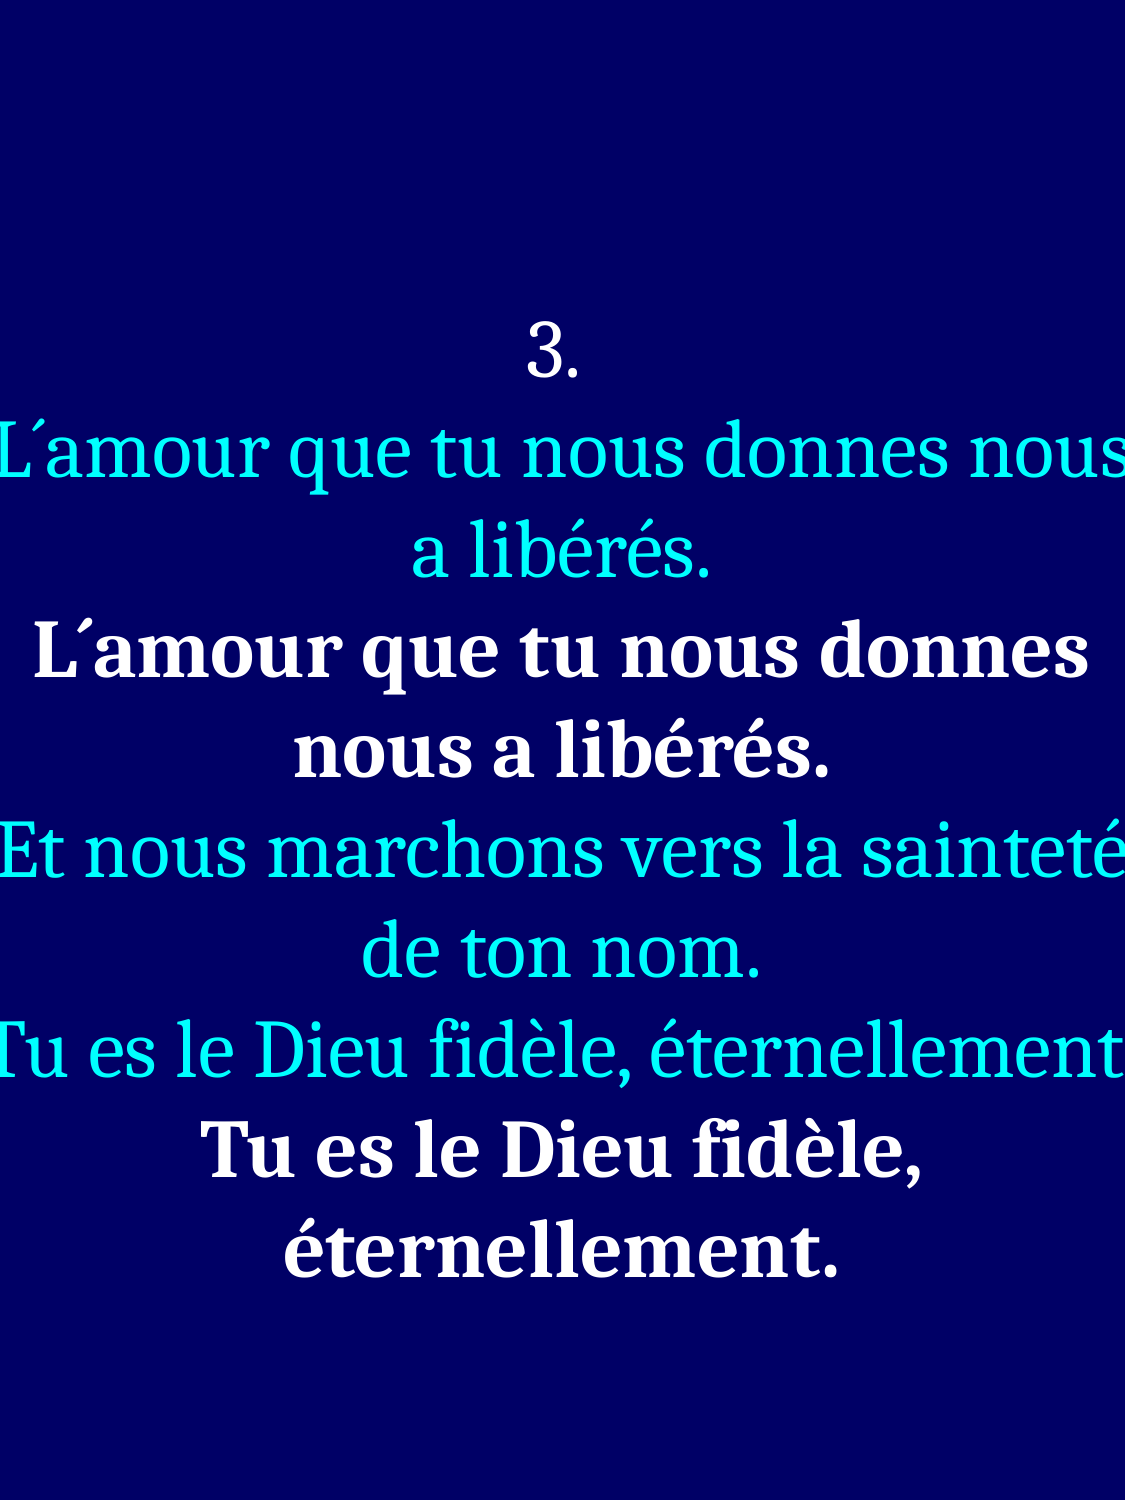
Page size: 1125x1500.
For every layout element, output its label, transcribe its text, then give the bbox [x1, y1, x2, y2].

text_box 3. L´amour que tu nous donnes nous a libérés. L´amour que tu nous donnes nous a libérés. Et nous marchons vers la sainteté de ton nom. Tu es le Dieu fidèle, éternellement. Tu es le Dieu fidèle, éternellement. [0, 242, 1125, 1416]
